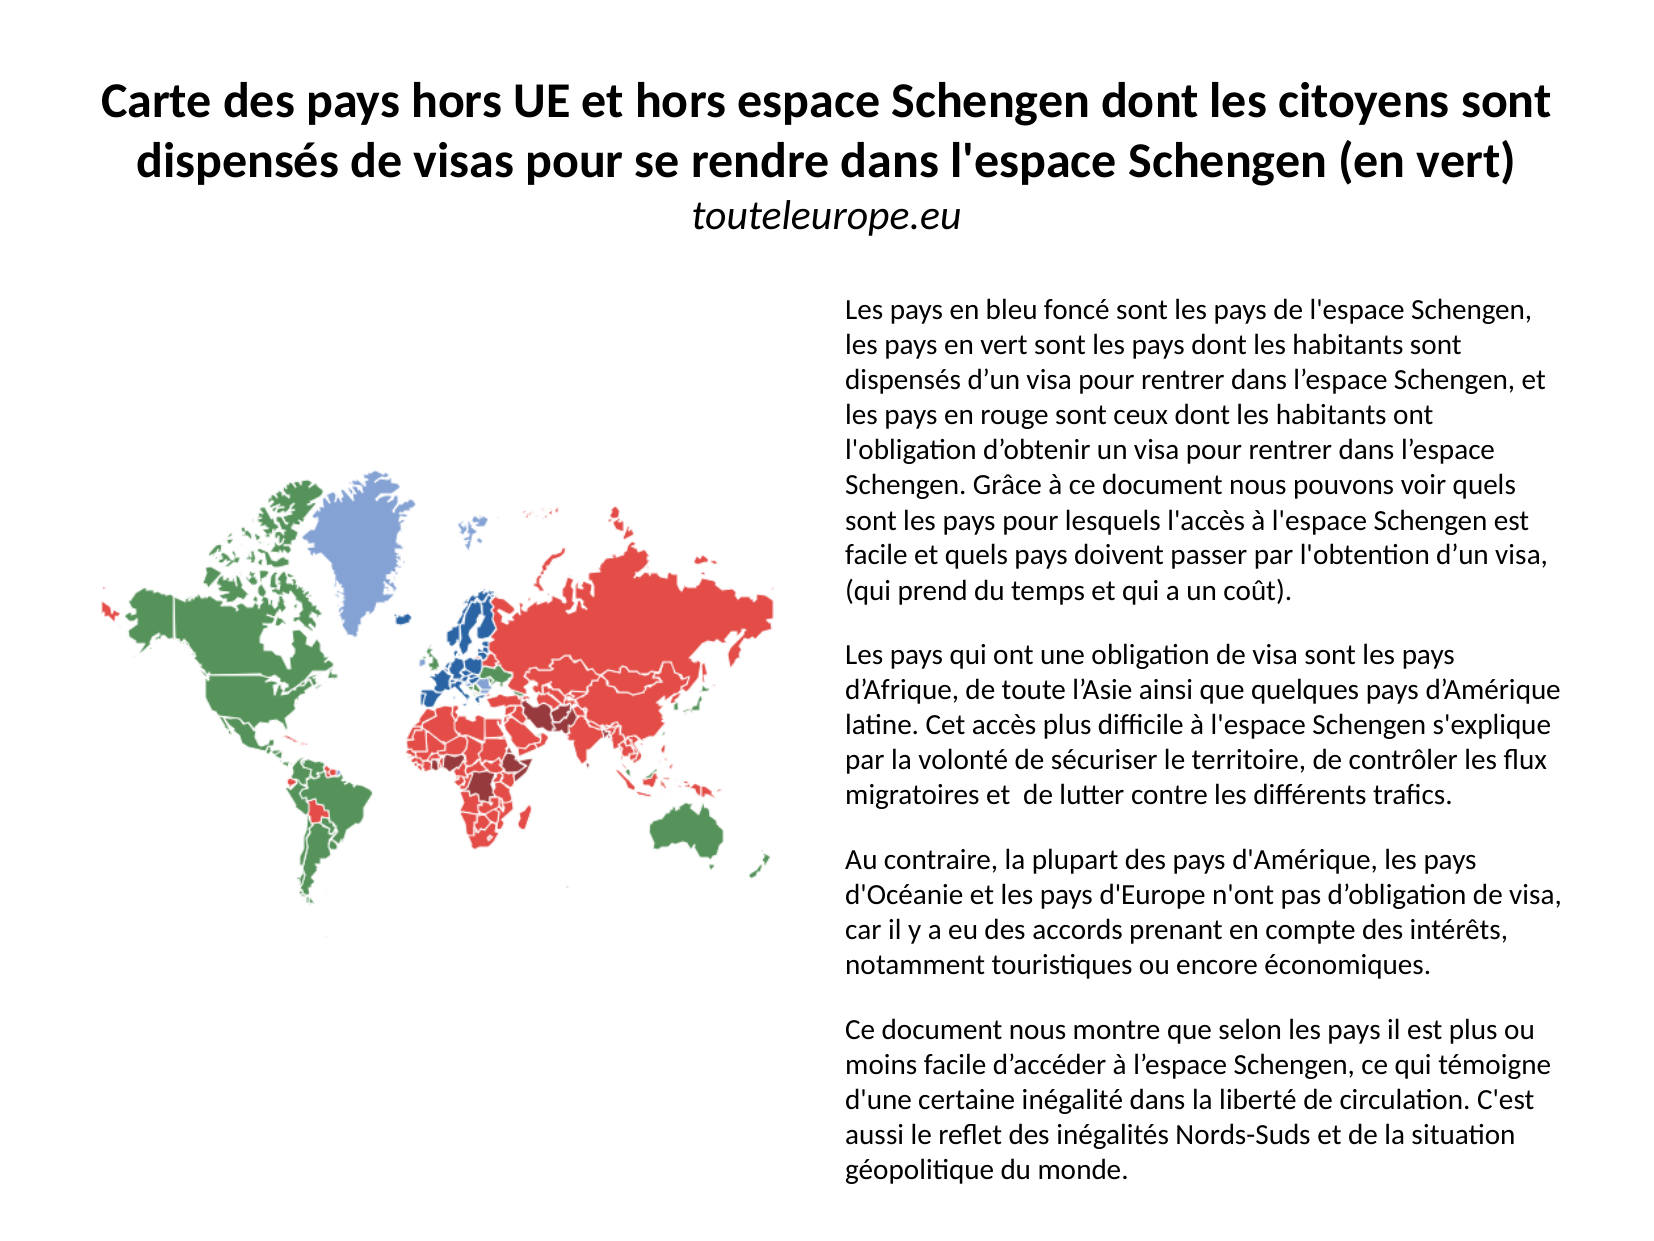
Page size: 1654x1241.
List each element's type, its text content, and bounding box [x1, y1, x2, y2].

picture [82, 460, 809, 938]
list Les pays en bleu foncé sont les pays de l'espace Schengen, les pays en vert sont les pays dont les habitants sont dispensés d’un visa pour rentrer dans l’espace Schengen, et les pays en rouge sont ceux dont les habitants ont l'obligation d’obtenir un visa pour rentrer dans l’espace Schengen. Grâce à ce document nous pouvons voir quels sont les pays pour lesquels l'accès à l'espace Schengen est facile et quels pays doivent passer par l'obtention d’un visa, (qui prend du temps et qui a un coût). Les pays qui ont une obligation de visa sont les pays d’Afrique, de toute l’Asie ainsi que quelques pays d’Amérique latine. Cet accès plus difficile à l'espace Schengen s'explique par la volonté de sécuriser le territoire, de contrôler les flux migratoires et de lutter contre les différents trafics. Au contraire, la plupart des pays d'Amérique, les pays d'Océanie et les pays d'Europe n'ont pas d’obligation de visa, car il y a eu des accords prenant en compte des intérêts, notamment touristiques ou encore économiques. Ce document nous montre que selon les pays il est plus ou moins facile d’accéder à l’espace Schengen, ce qui témoigne d'une certaine inégalité dans la liberté de circulation. C'est aussi le reflet des inégalités Nords-Suds et de la situation géopolitique du monde. [845, 290, 1572, 1195]
title Carte des pays hors UE et hors espace Schengen dont les citoyens sont dispensés de visas pour se rendre dans l'espace Schengen (en vert) touteleurope.eu [82, 49, 1571, 257]
